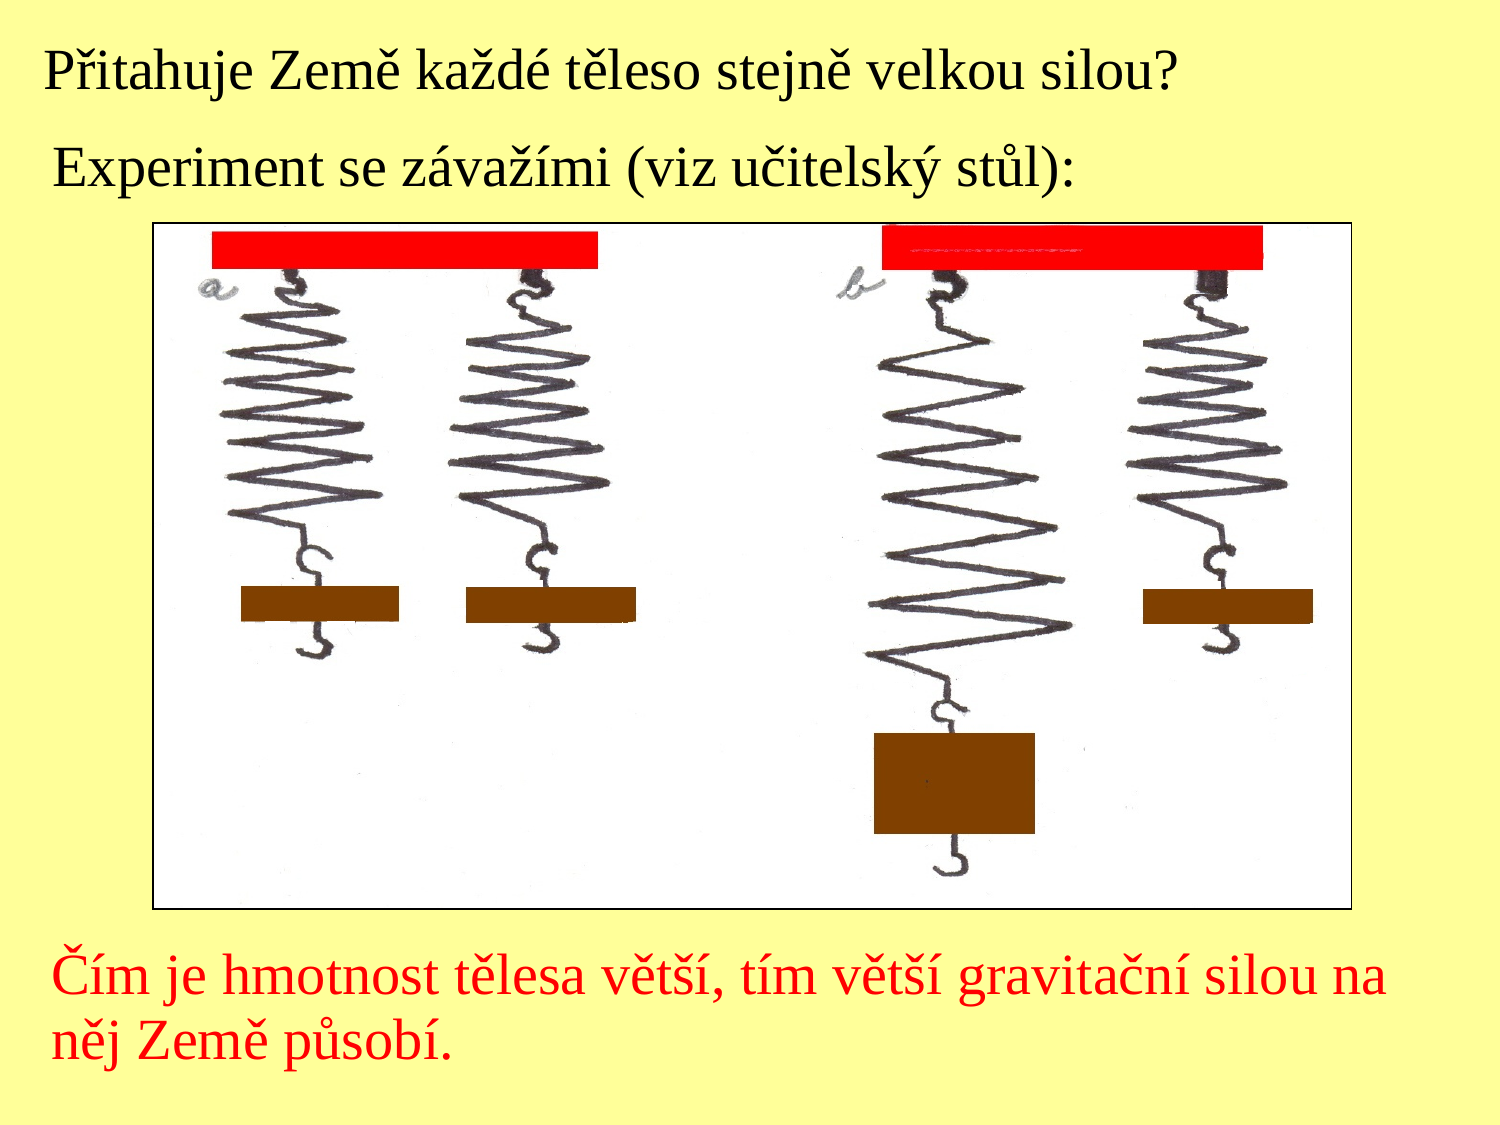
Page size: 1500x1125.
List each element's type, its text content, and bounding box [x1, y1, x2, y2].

text_box Experiment se závažími (viz učitelský stůl): [37, 126, 1093, 207]
picture [153, 223, 1351, 909]
text_box Přitahuje Země každé těleso stejně velkou silou? [29, 29, 1196, 110]
text_box Čím je hmotnost tělesa větší, tím větší gravitační silou na něj Země působí. [36, 934, 1404, 1080]
